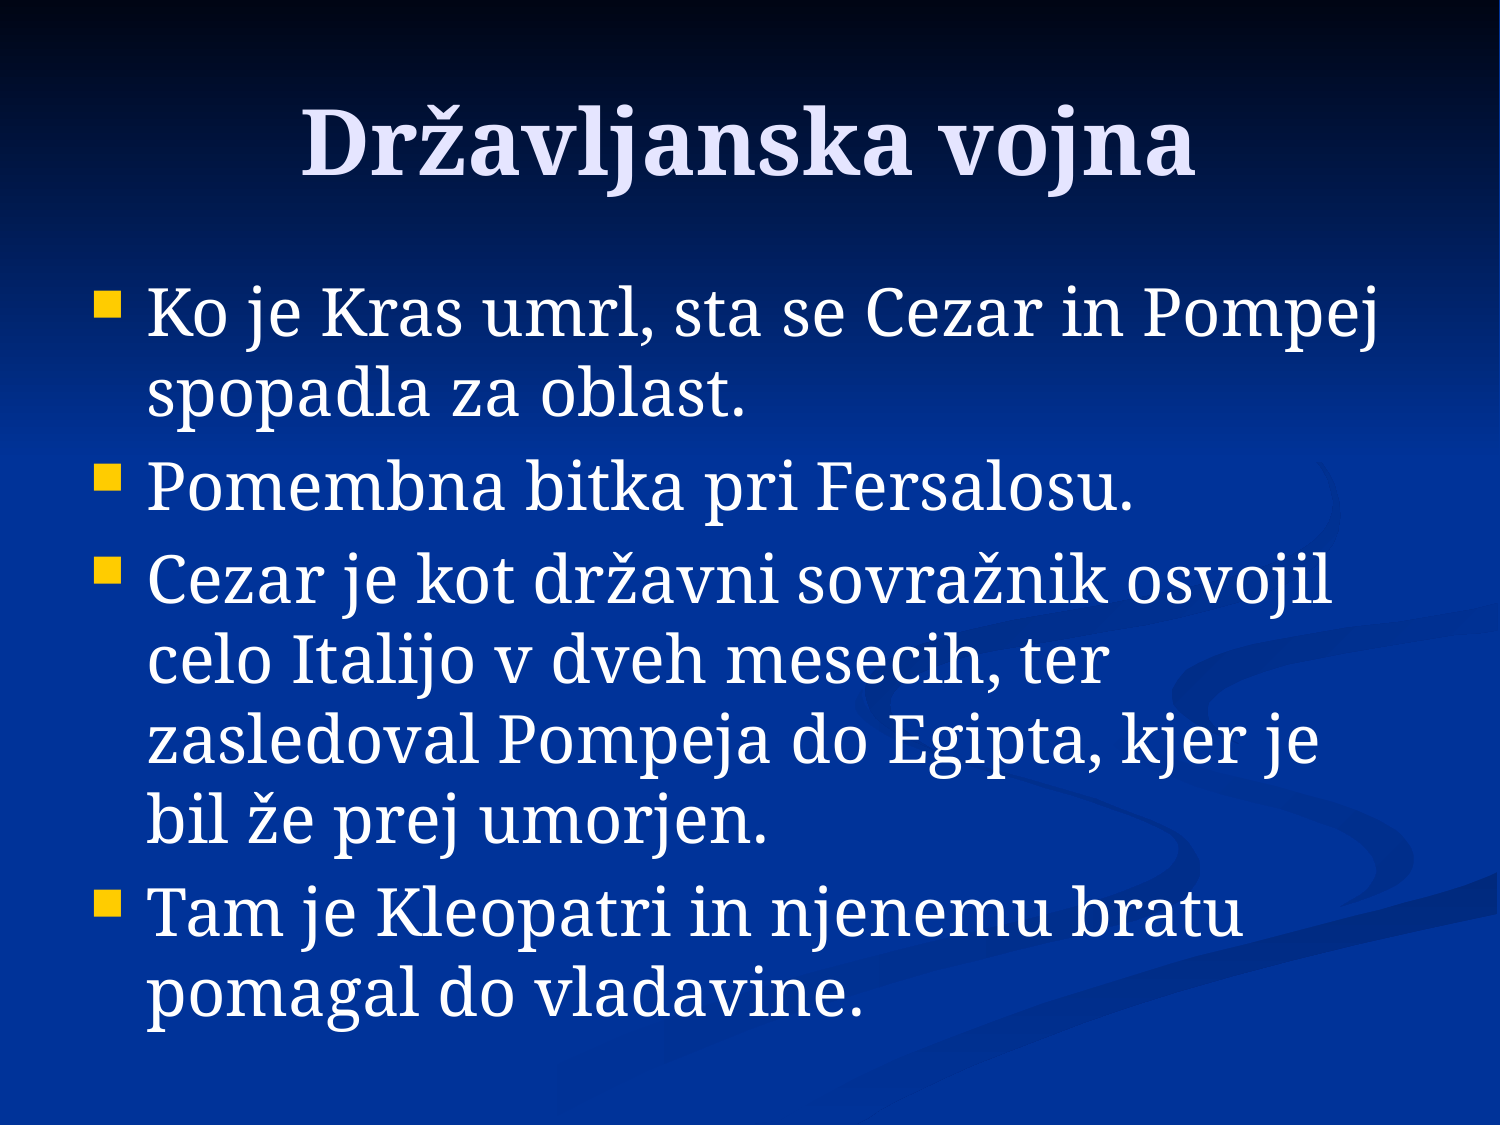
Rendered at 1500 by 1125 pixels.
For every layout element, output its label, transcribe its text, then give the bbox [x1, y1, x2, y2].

list Ko je Kras umrl, sta se Cezar in Pompej spopadla za oblast. Pomembna bitka pri Fersalosu. Cezar je kot državni sovražnik osvojil celo Italijo v dveh mesecih, ter zasledoval Pompeja do Egipta, kjer je bil že prej umorjen. Tam je Kleopatri in njenemu bratu pomagal do vladavine. [75, 262, 1425, 1005]
title Državljanska vojna [75, 45, 1425, 233]
